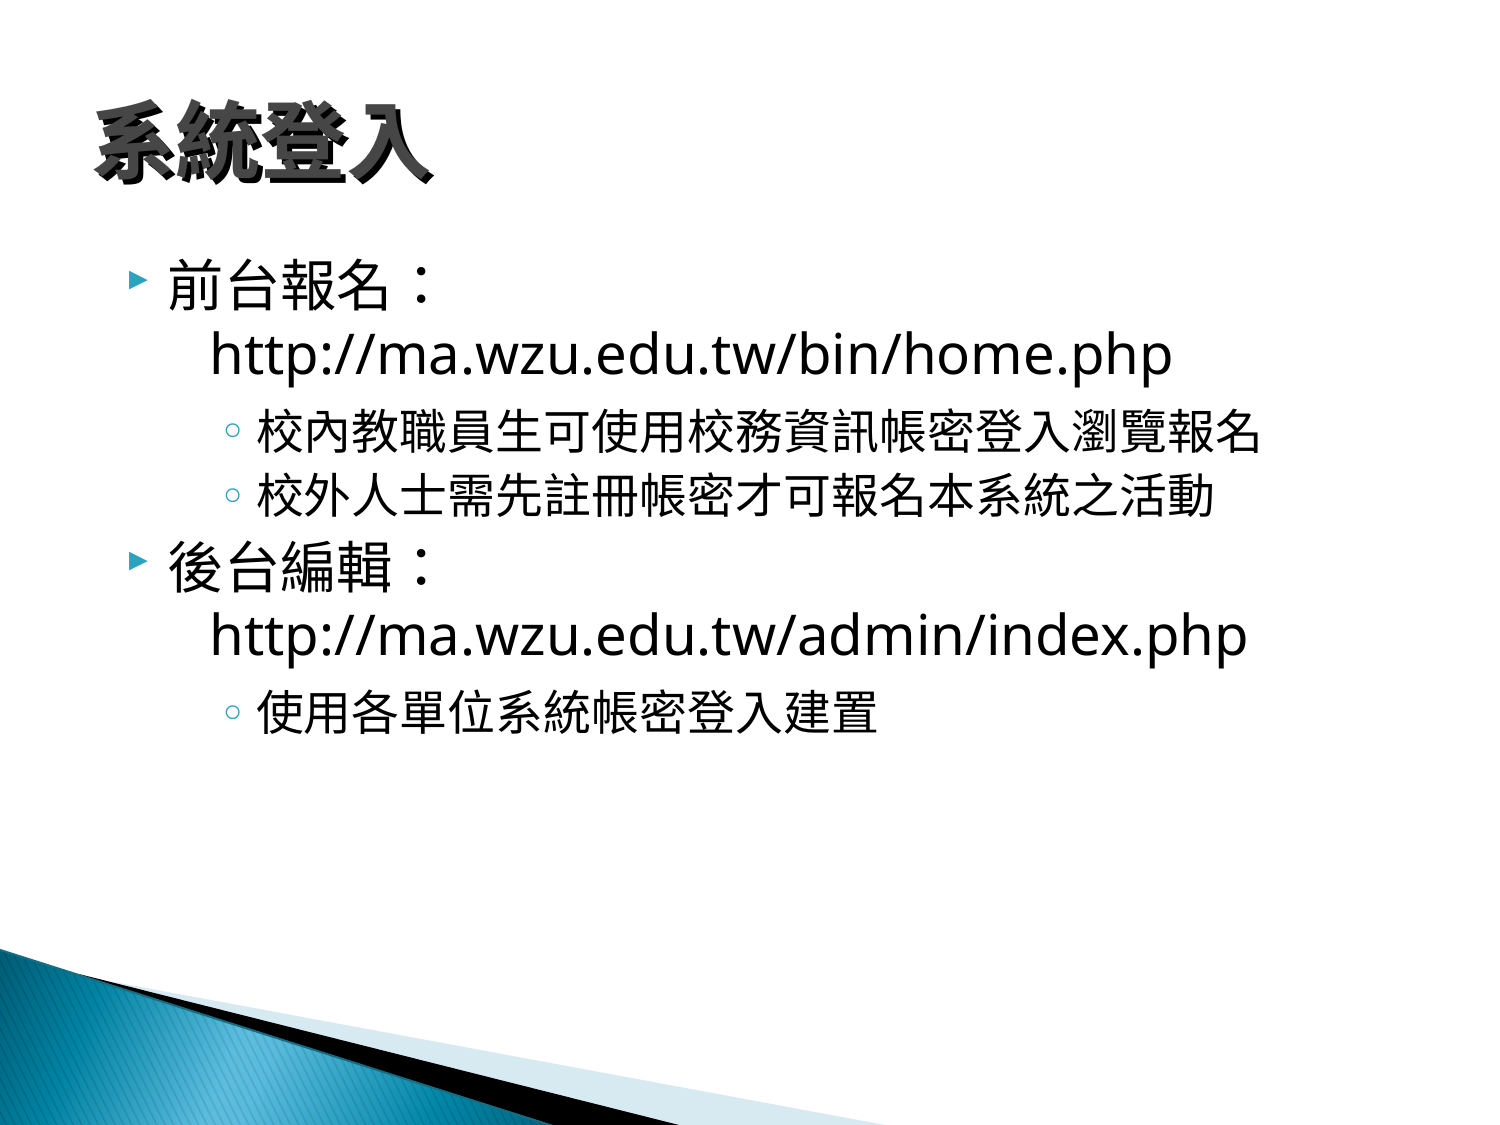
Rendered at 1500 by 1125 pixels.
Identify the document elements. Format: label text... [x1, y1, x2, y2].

list 前台報名：http://ma.wzu.edu.tw/bin/home.php 校內教職員生可使用校務資訊帳密登入瀏覽報名 校外人士需先註冊帳密才可報名本系統之活動 後台編輯：http://ma.wzu.edu.tw/admin/index.php 使用各單位系統帳密登入建置 [75, 242, 1426, 986]
title 系統登入 [75, 45, 1426, 233]
